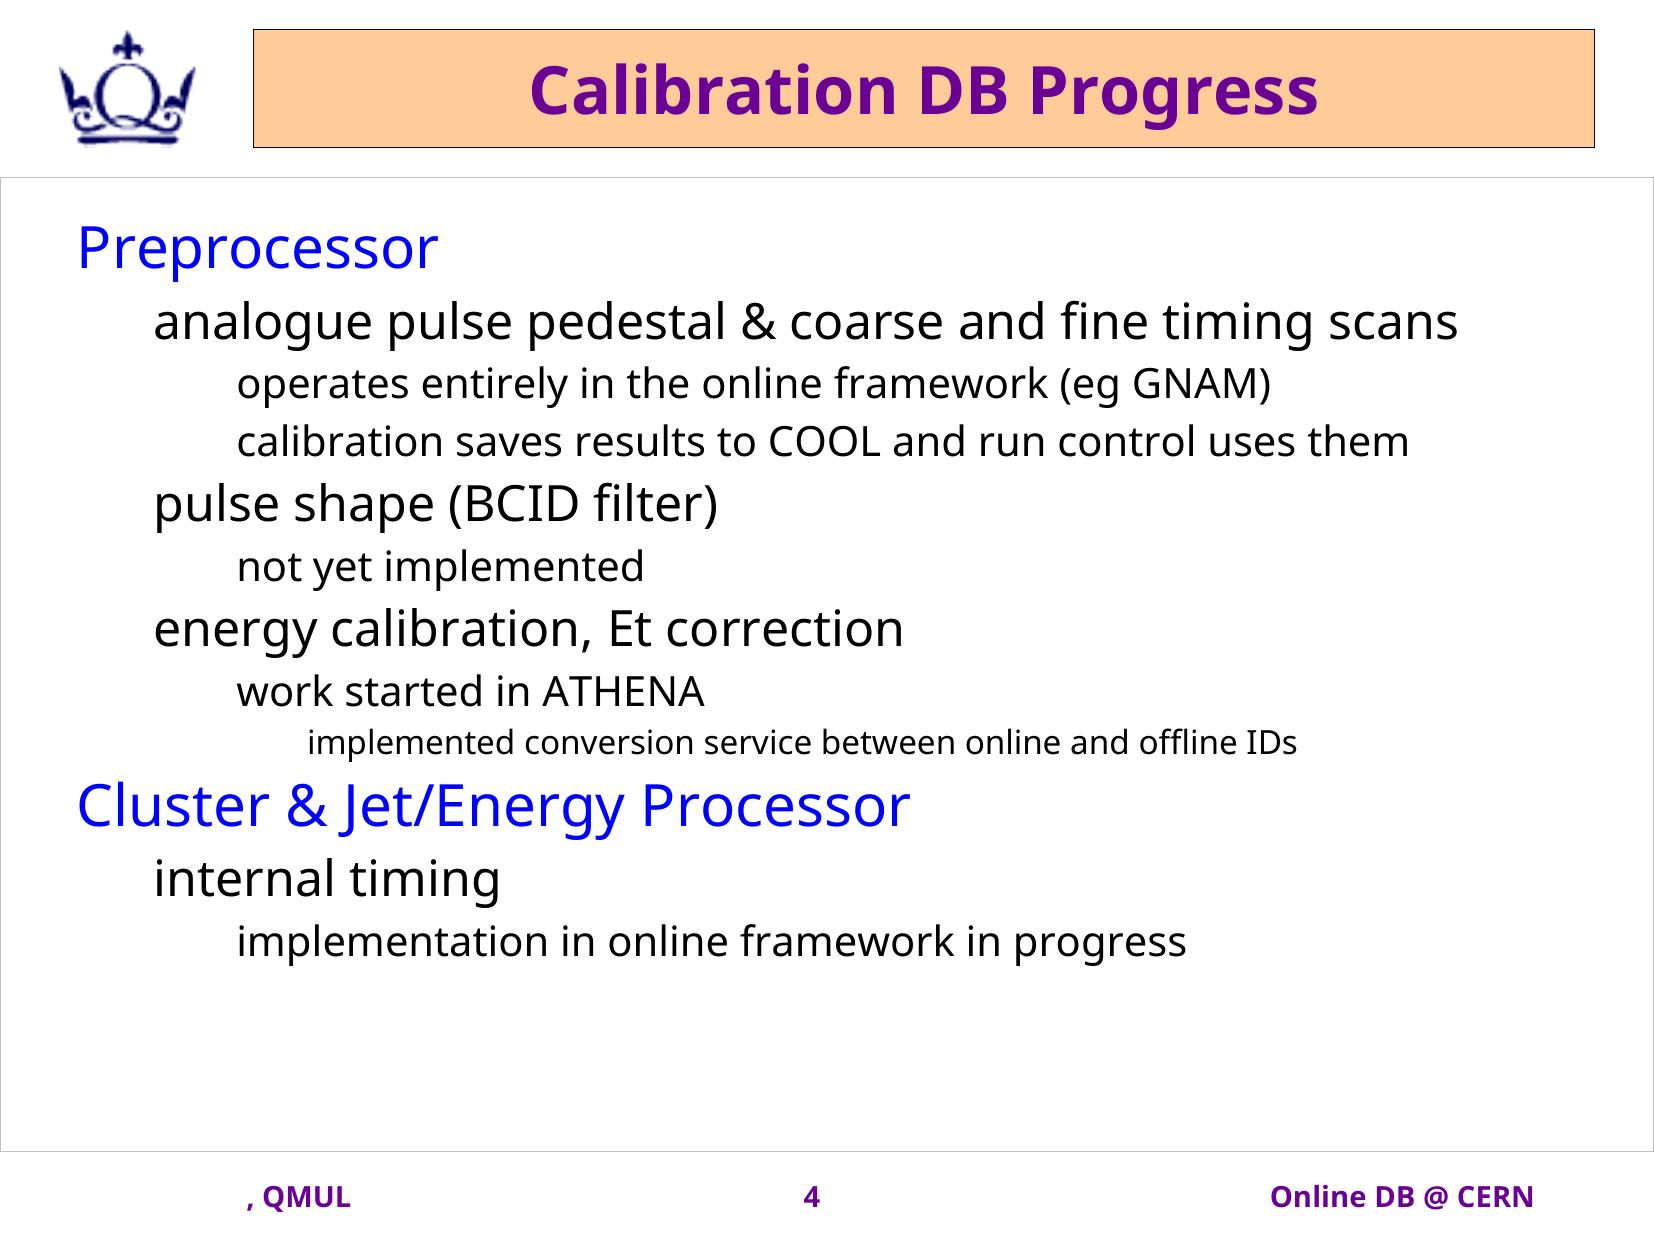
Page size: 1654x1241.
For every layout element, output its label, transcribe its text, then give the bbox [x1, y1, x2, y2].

title Calibration DB Progress [253, 29, 1595, 148]
picture [59, 29, 200, 148]
list Preprocessor analogue pulse pedestal & coarse and fine timing scans operates entirely in the online framework (eg GNAM) calibration saves results to COOL and run control uses them pulse shape (BCID filter) not yet implemented energy calibration, Et correction work started in ATHENA implemented conversion service between online and offline IDs Cluster & Jet/Energy Processor internal timing implementation in online framework in progress [59, 206, 1603, 1127]
